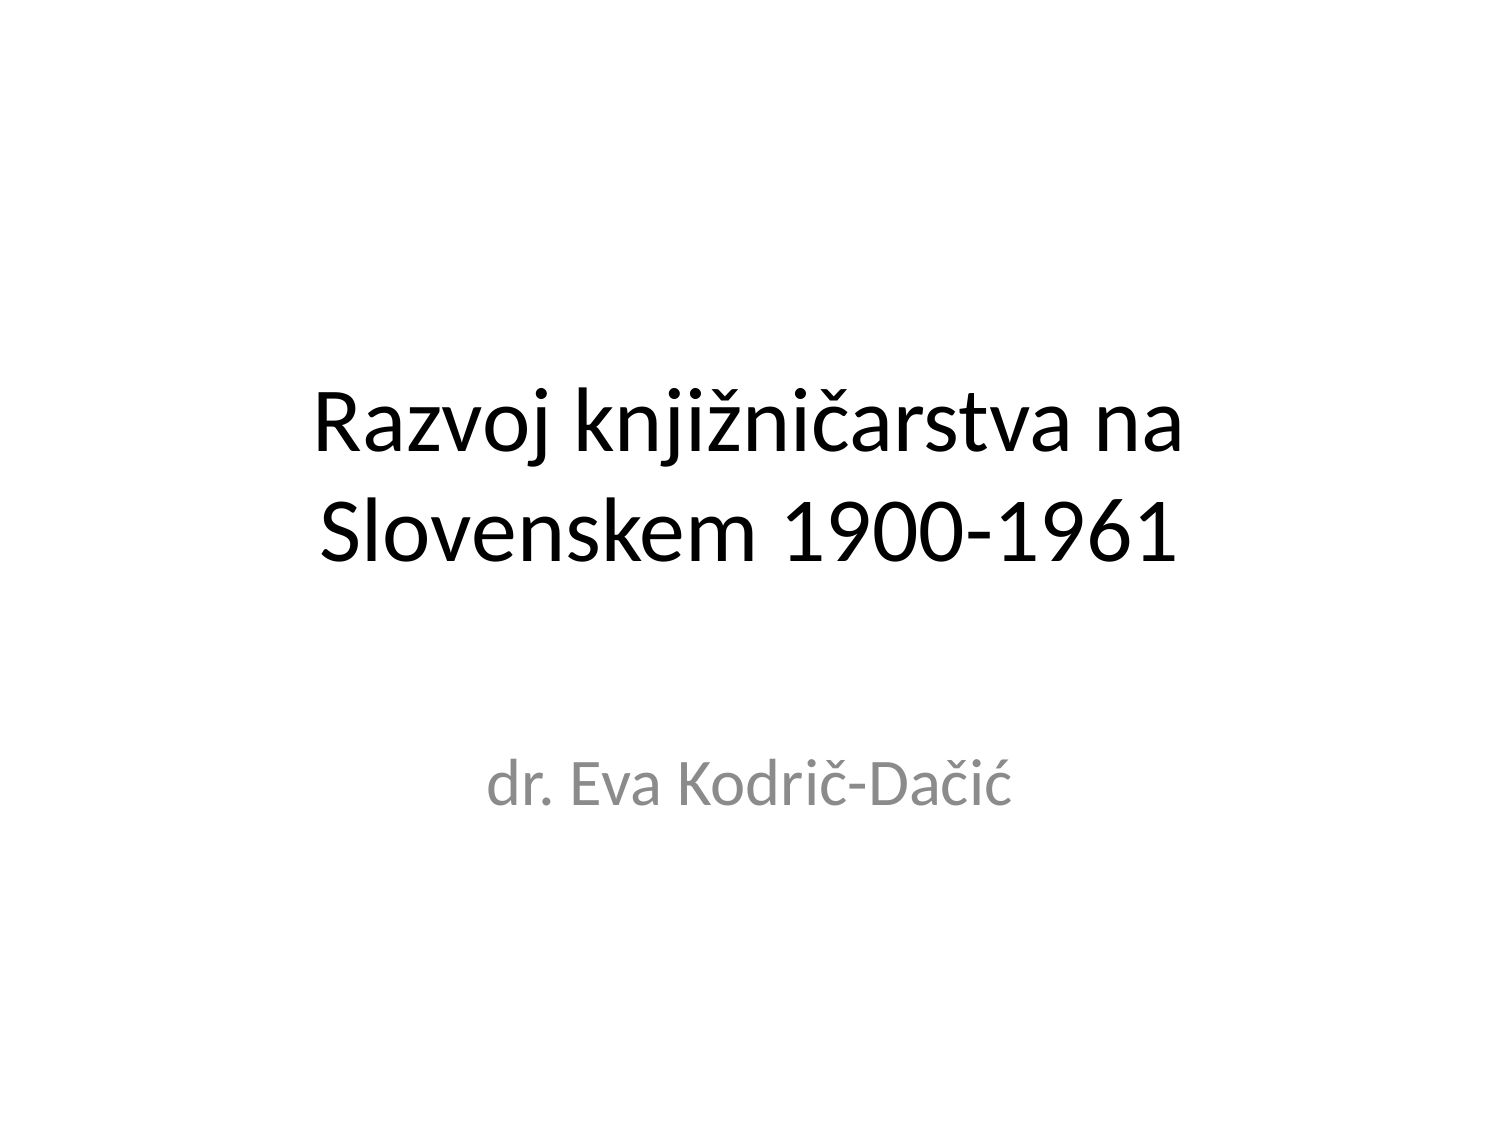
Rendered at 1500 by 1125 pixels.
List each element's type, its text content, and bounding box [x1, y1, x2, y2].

subtitle dr. Eva Kodrič-Dačić [225, 637, 1275, 925]
title Razvoj knjižničarstva na Slovenskem 1900-1961 [112, 349, 1388, 591]
